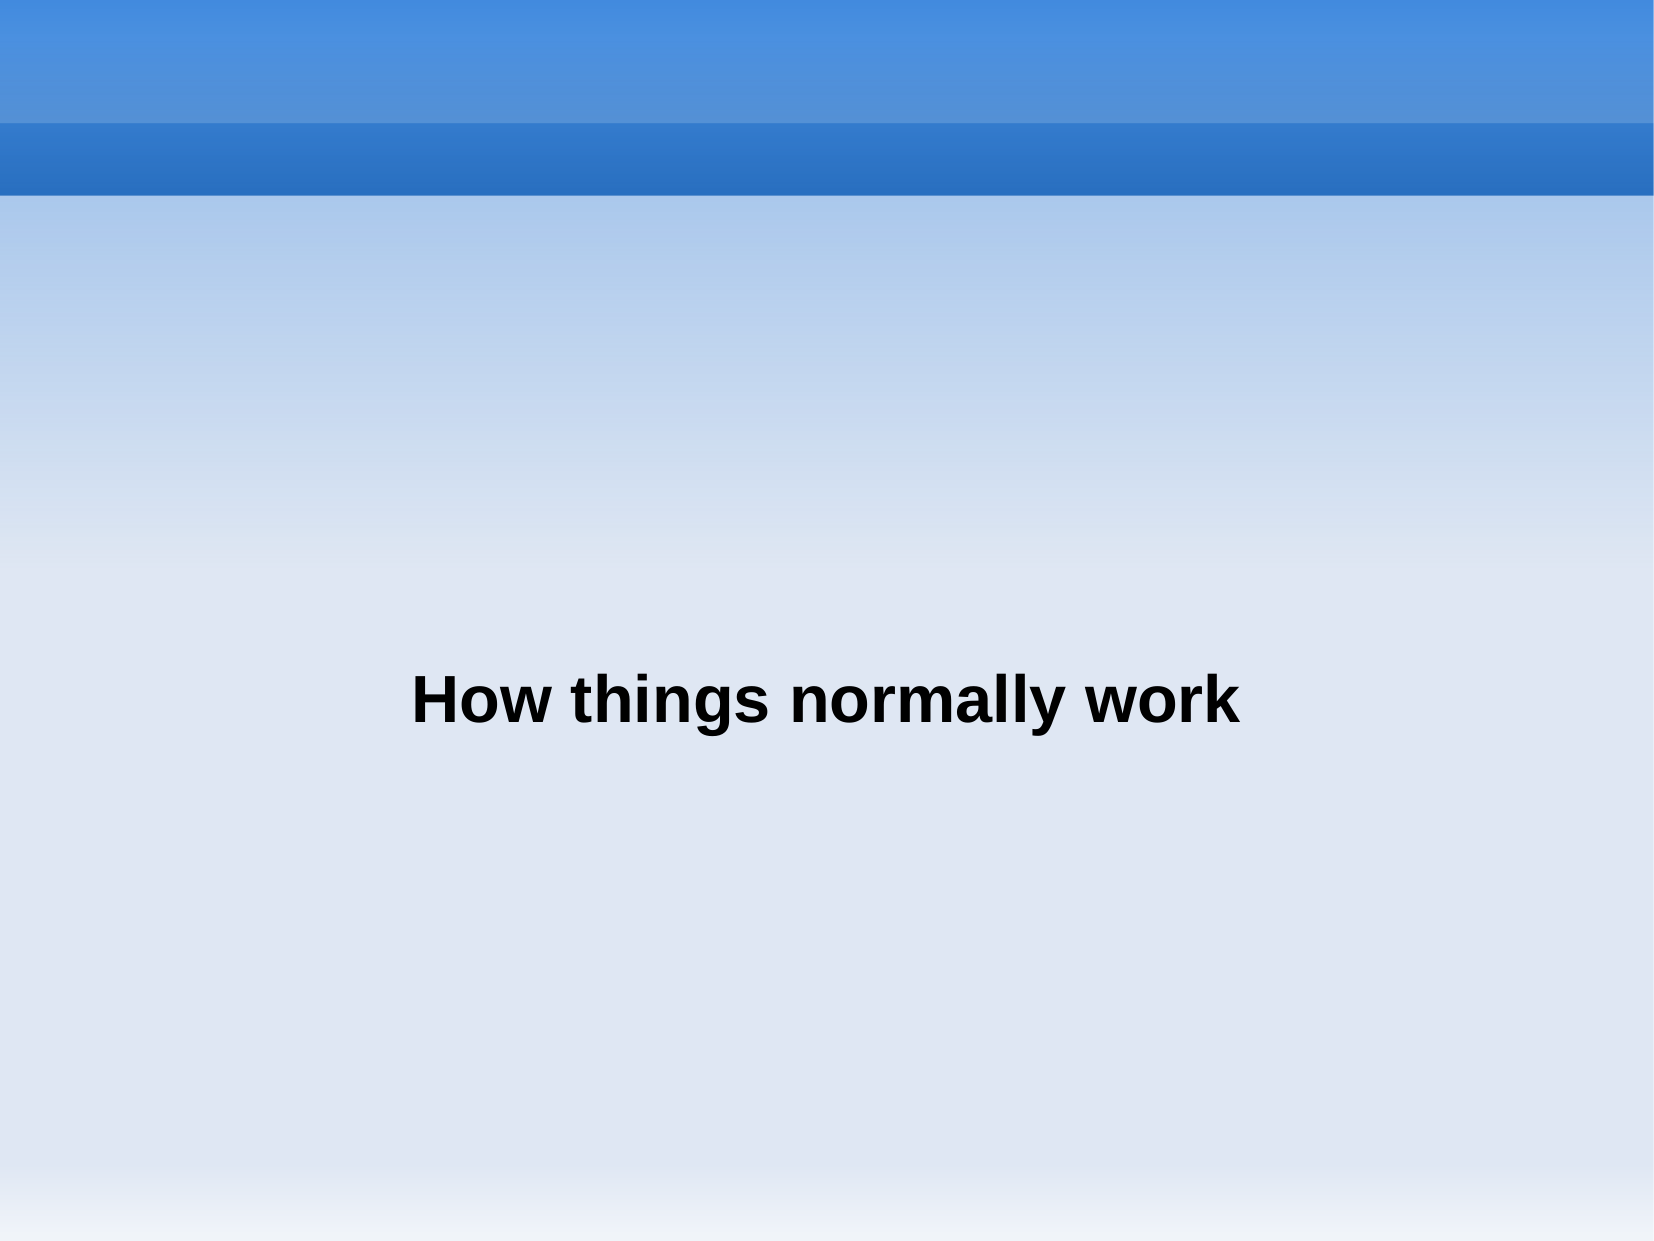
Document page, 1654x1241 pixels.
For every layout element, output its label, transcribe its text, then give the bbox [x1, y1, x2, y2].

subtitle How things normally work [82, 290, 1571, 1109]
picture [0, 0, 1654, 1241]
